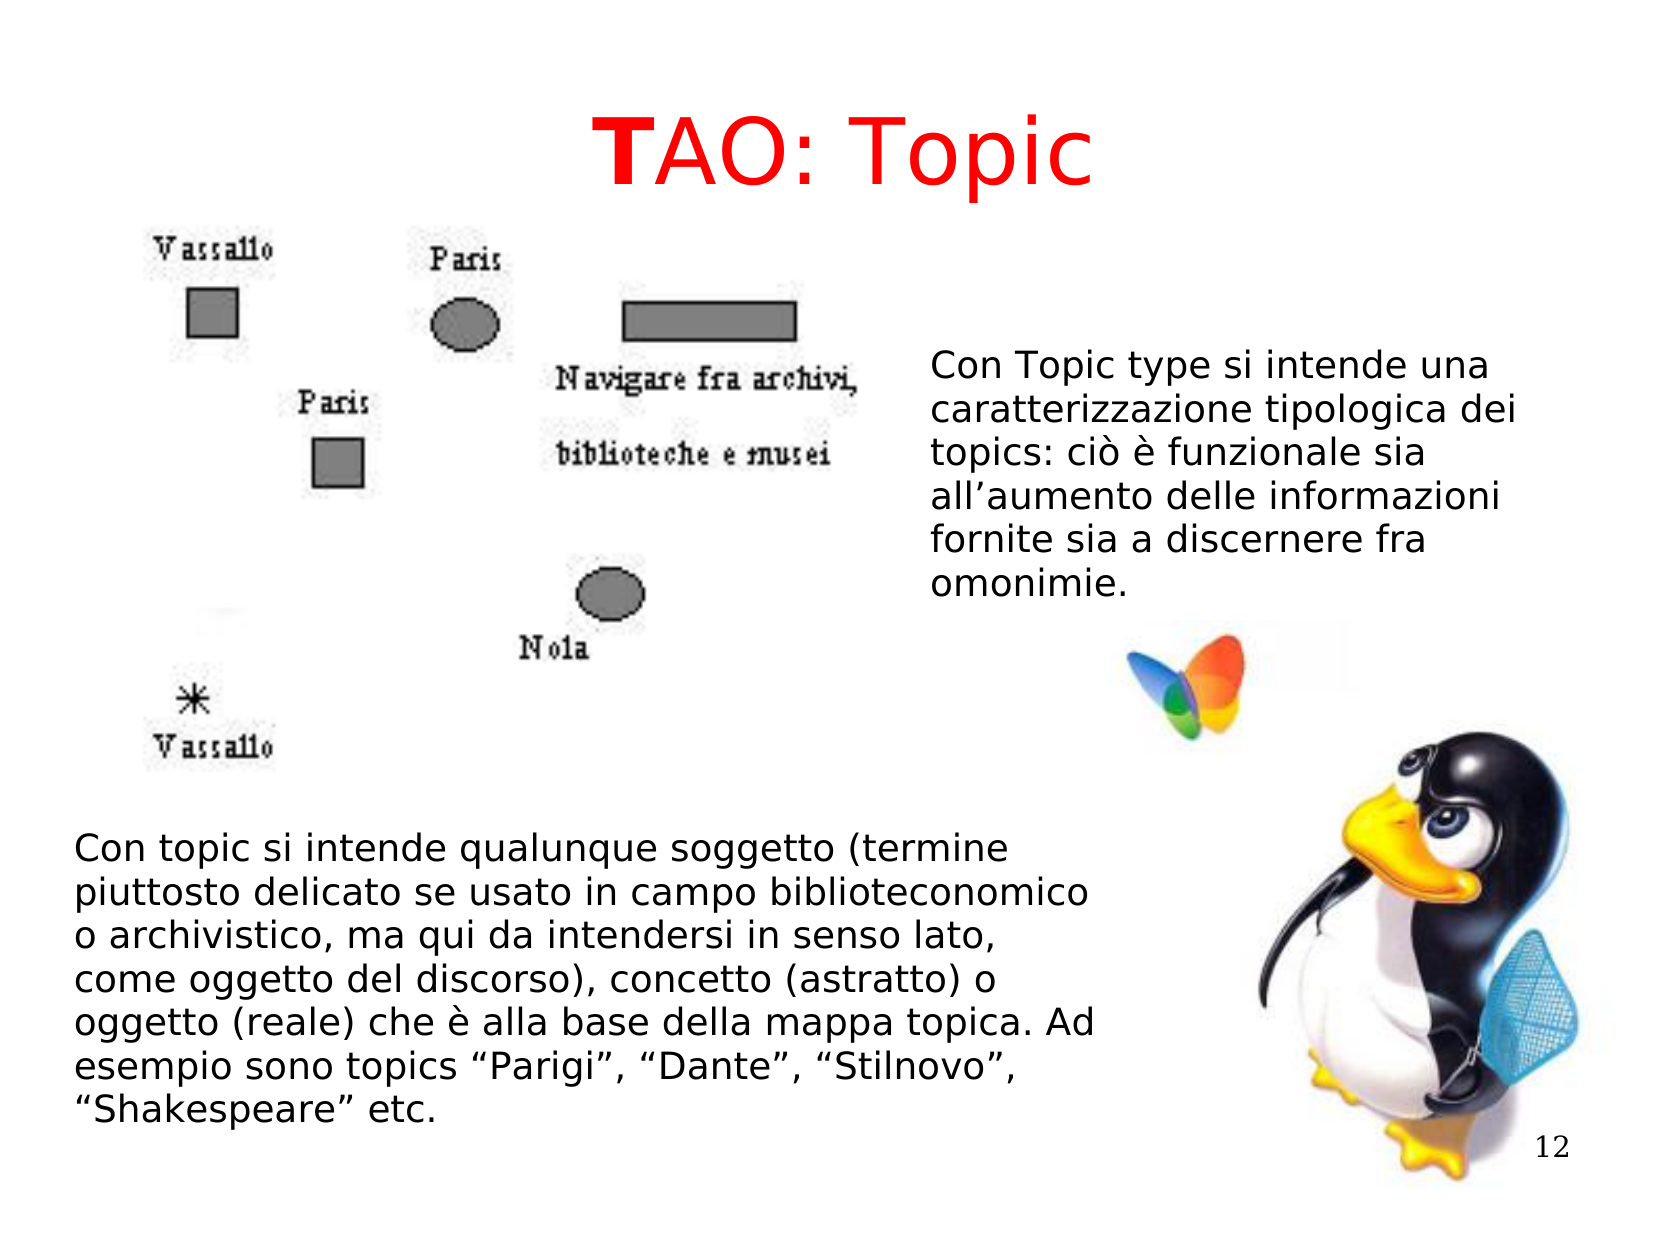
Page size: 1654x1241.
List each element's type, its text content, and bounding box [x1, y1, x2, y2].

text_box Con topic si intende qualunque soggetto (termine piuttosto delicato se usato in campo biblioteconomico o archivistico, ma qui da intendersi in senso lato, come oggetto del discorso), concetto (astratto) o oggetto (reale) che è alla base della mappa topica. Ad esempio sono topics “Parigi”, “Dante”, “Stilnovo”, “Shakespeare” etc. [59, 819, 1123, 1241]
text_box Con Topic type si intende una caratterizzazione tipologica dei topics: ciò è funzionale sia all’aumento delle informazioni fornite sia a discernere fra omonimie. [915, 336, 1625, 751]
title TAO: Topic [82, 49, 1571, 257]
picture [118, 257, 1647, 1204]
